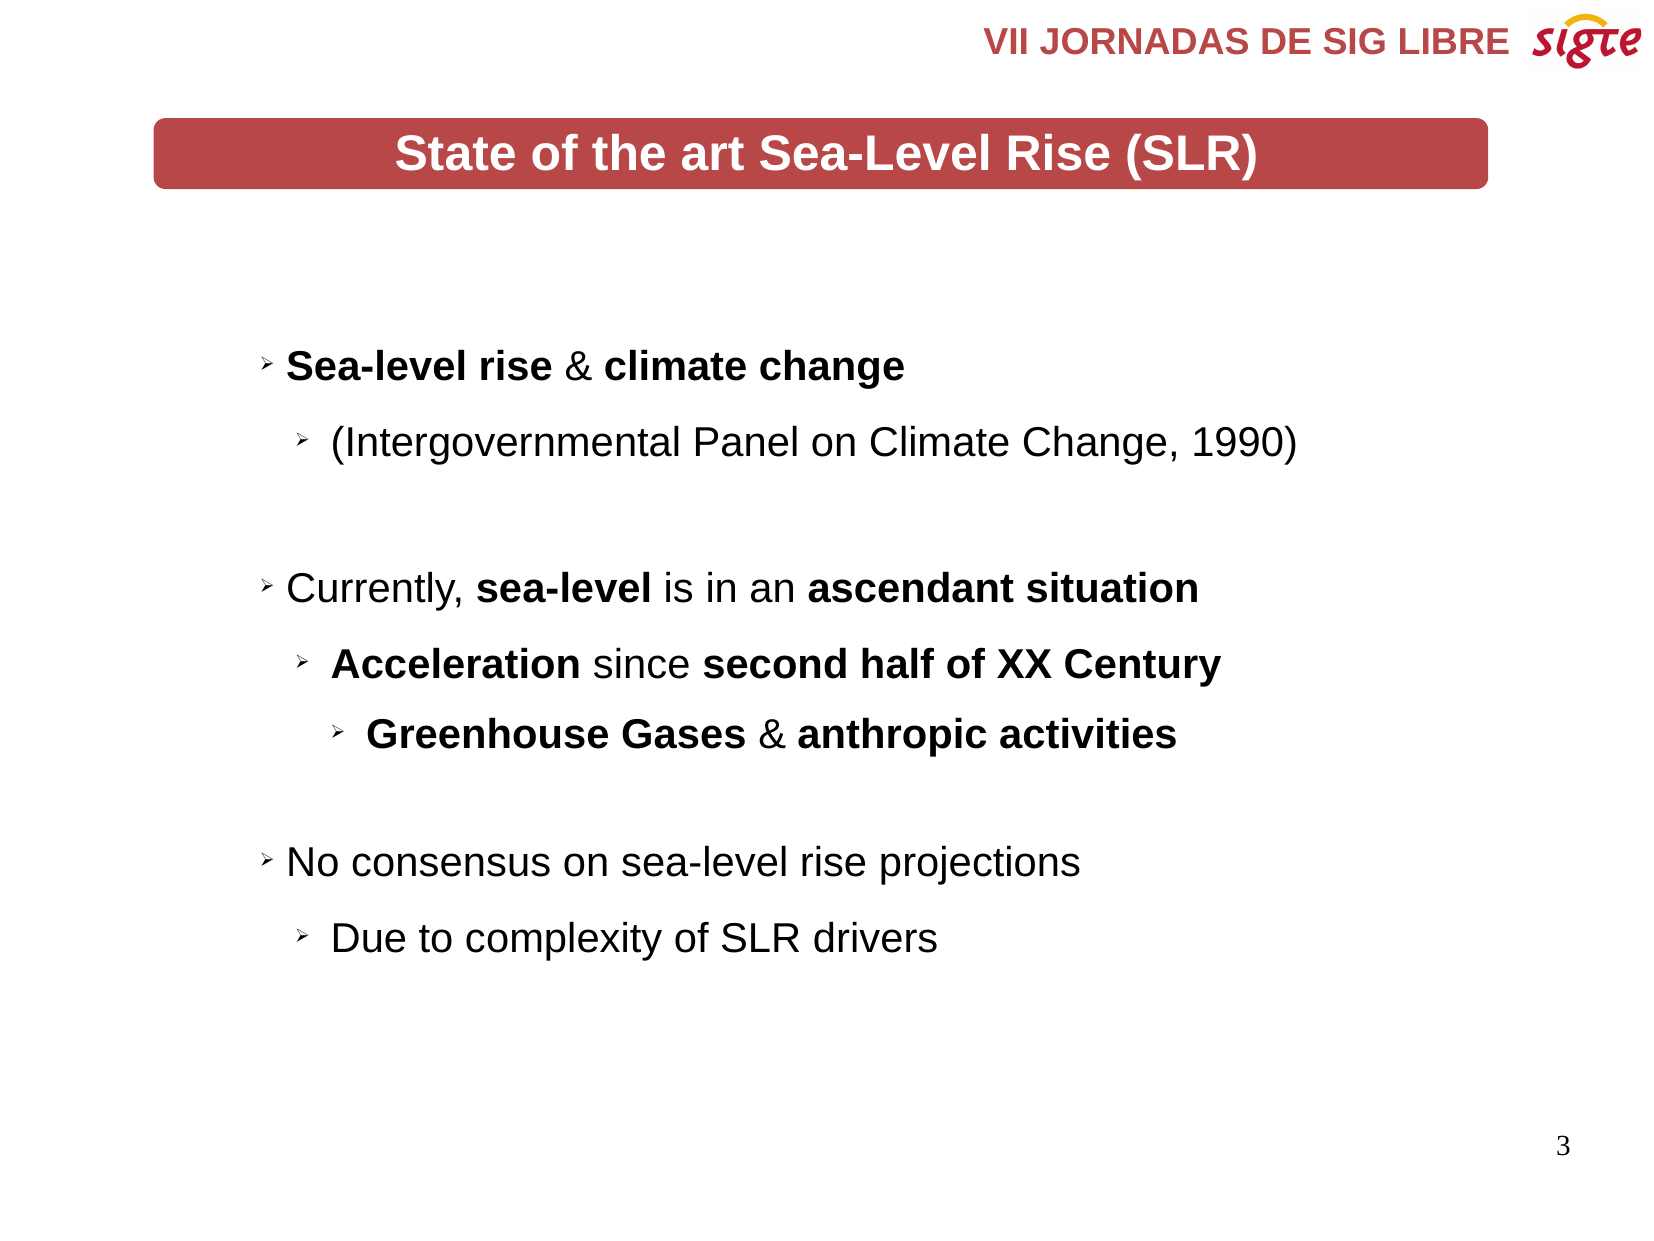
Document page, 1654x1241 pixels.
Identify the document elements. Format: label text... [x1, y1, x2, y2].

title State of the art Sea-Level Rise (SLR) [82, 49, 1571, 257]
list Sea-level rise & climate change (Intergovernmental Panel on Climate Change, 1990) Currently, sea-level is in an ascendant situation Acceleration since second half of XX Century Greenhouse Gases & anthropic activities No consensus on sea-level rise projections Due to complexity of SLR drivers [259, 342, 1453, 1075]
picture [1528, 11, 1644, 71]
text_box VII JORNADAS DE SIG LIBRE [968, 12, 1524, 71]
